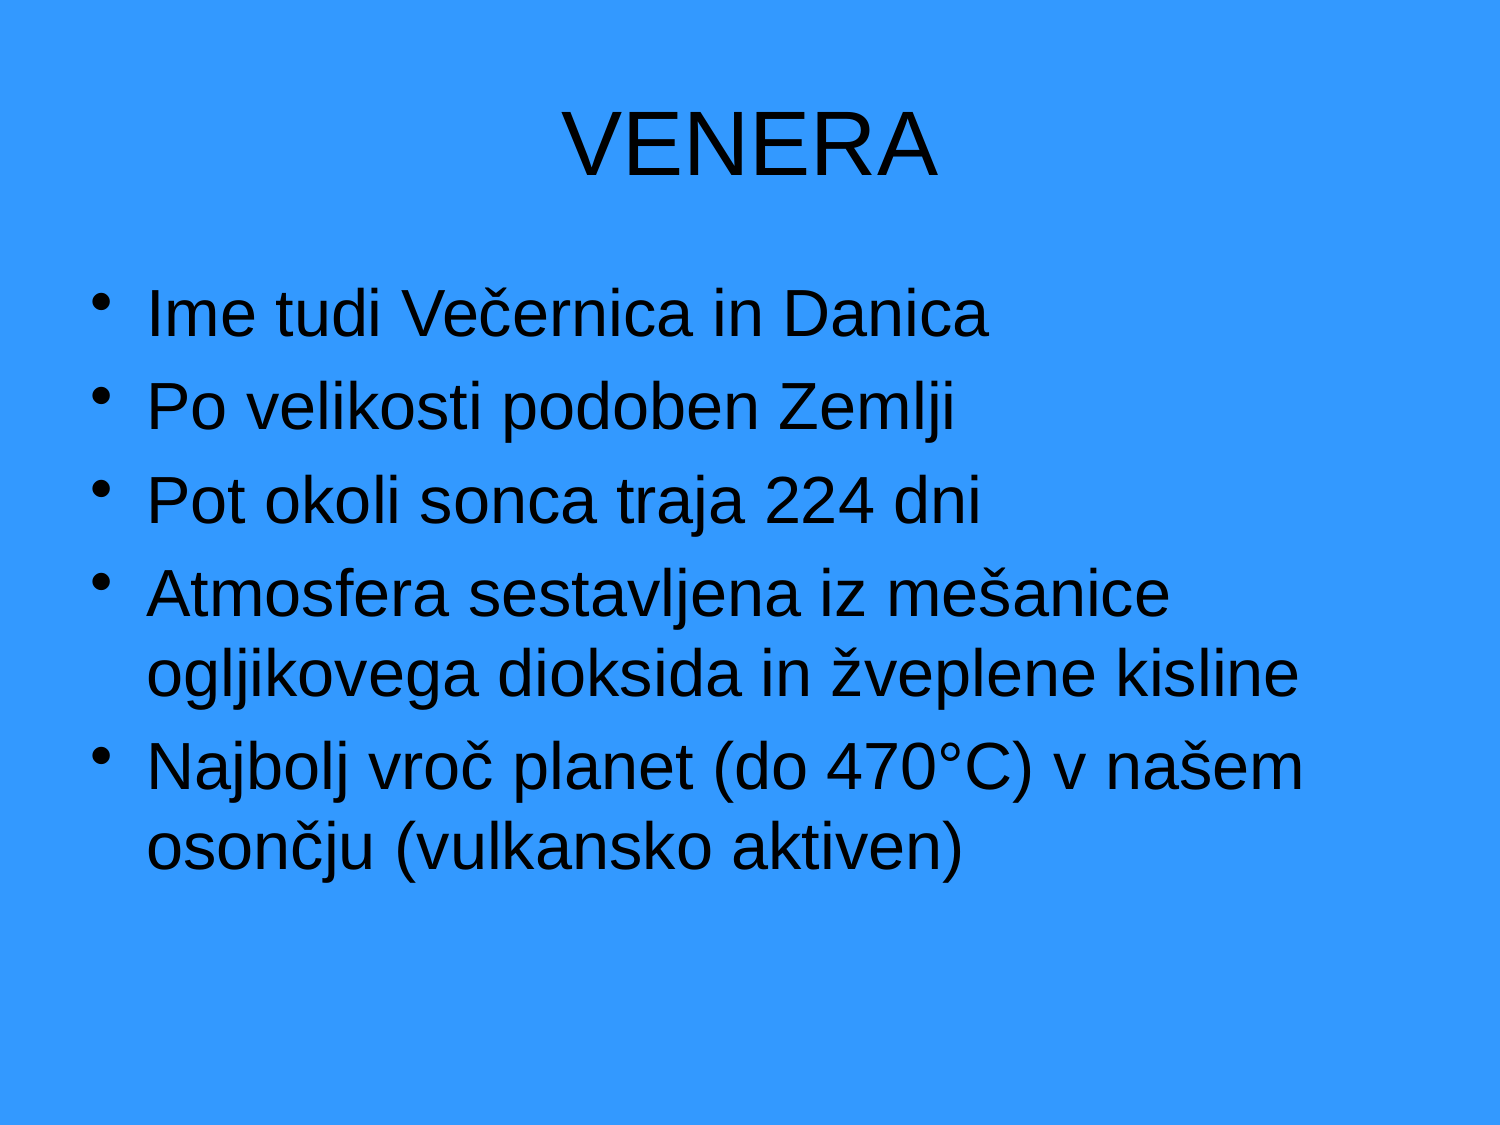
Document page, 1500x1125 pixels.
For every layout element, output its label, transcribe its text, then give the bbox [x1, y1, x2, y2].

title VENERA [75, 45, 1425, 233]
list Ime tudi Večernica in Danica Po velikosti podoben Zemlji Pot okoli sonca traja 224 dni Atmosfera sestavljena iz mešanice ogljikovega dioksida in žveplene kisline Najbolj vroč planet (do 470°C) v našem osončju (vulkansko aktiven) [75, 262, 1425, 1005]
